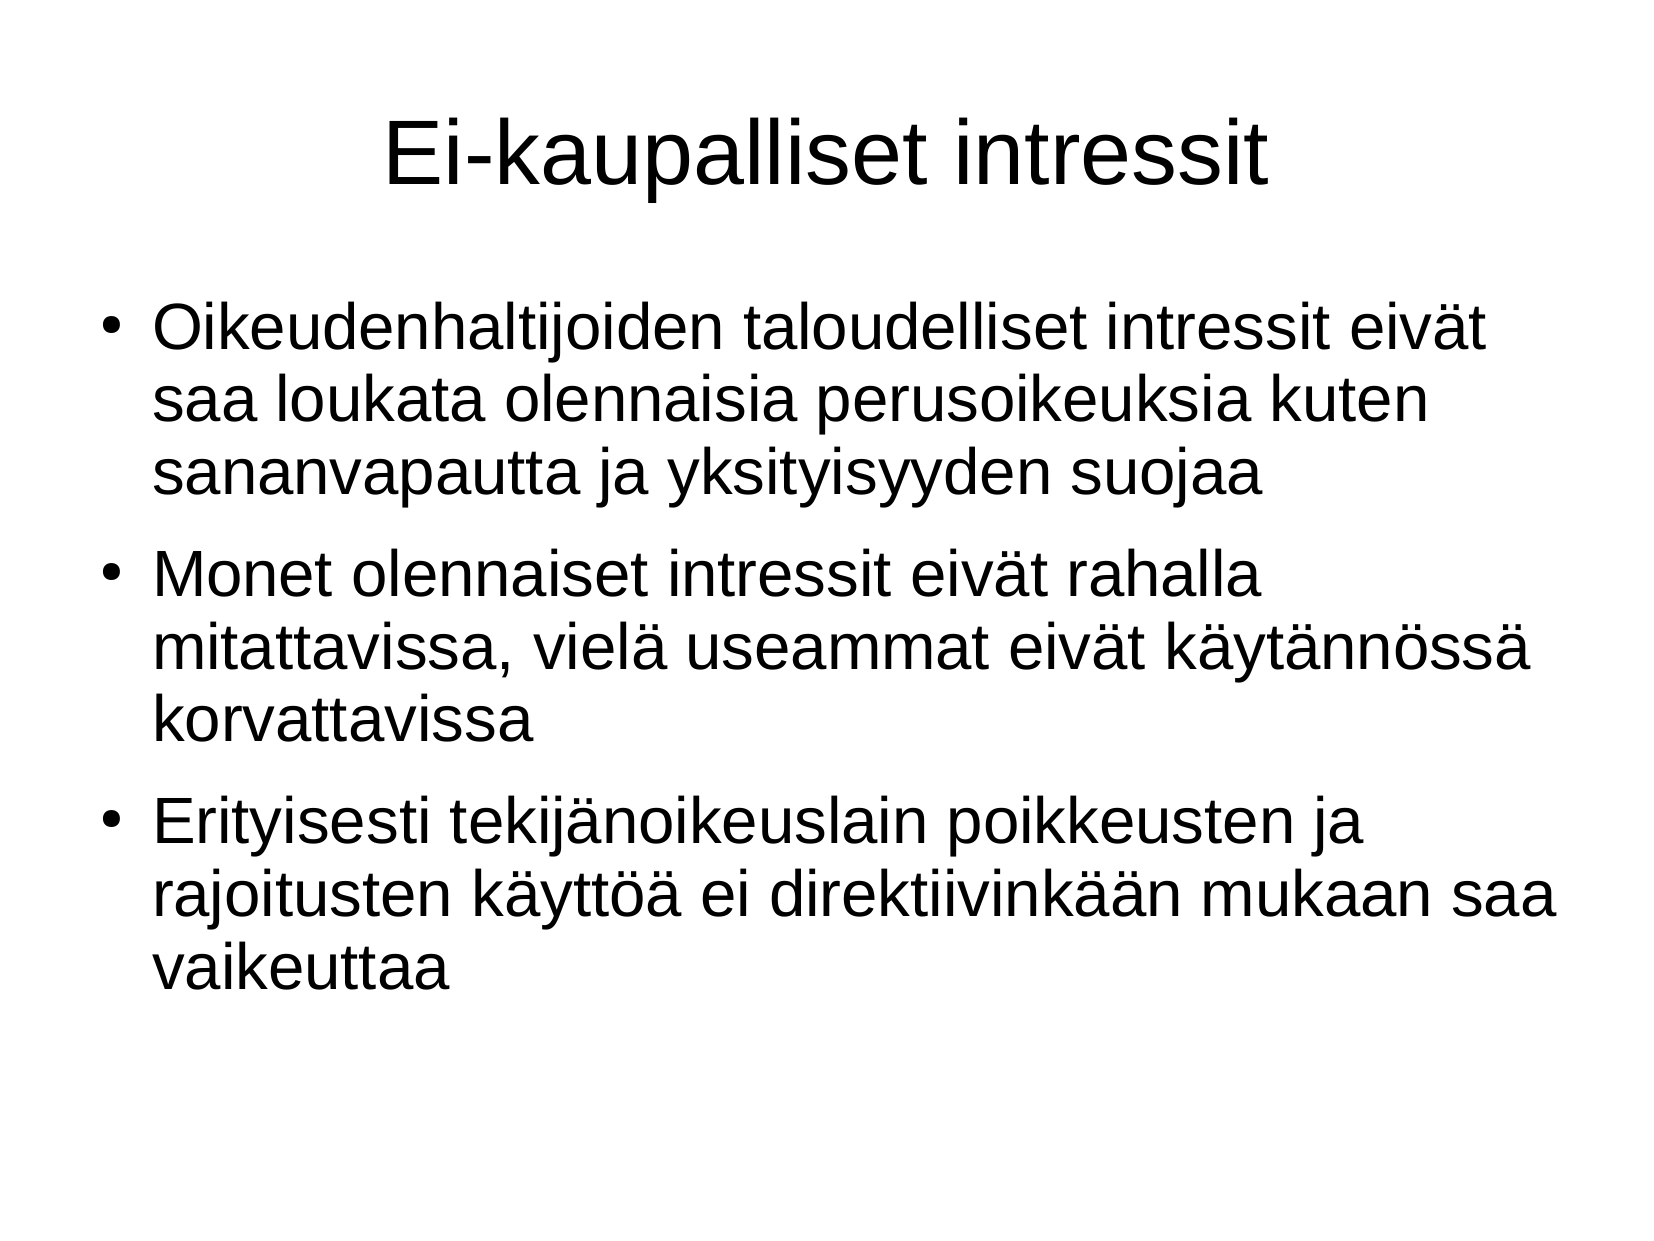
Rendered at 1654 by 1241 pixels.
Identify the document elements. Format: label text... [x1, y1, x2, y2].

list Oikeudenhaltijoiden taloudelliset intressit eivät saa loukata olennaisia perusoikeuksia kuten sananvapautta ja yksityisyyden suojaa Monet olennaiset intressit eivät rahalla mitattavissa, vielä useammat eivät käytännössä korvattavissa Erityisesti tekijänoikeuslain poikkeusten ja rajoitusten käyttöä ei direktiivinkään mukaan saa vaikeuttaa [82, 290, 1571, 1010]
title Ei-kaupalliset intressit [82, 49, 1571, 257]
